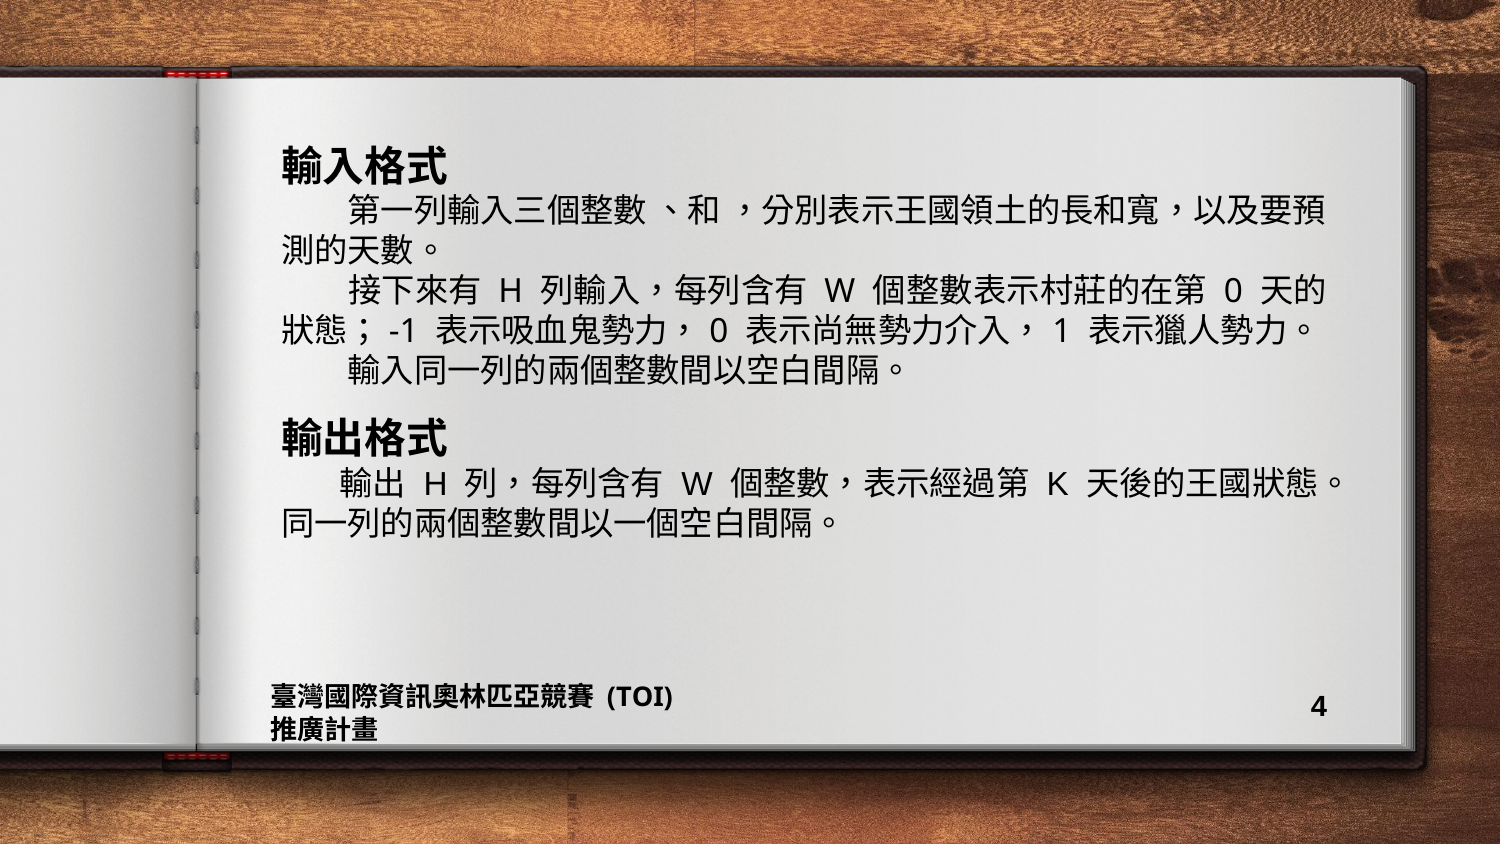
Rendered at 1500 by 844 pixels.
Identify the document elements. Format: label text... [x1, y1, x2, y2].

text_box 輸出格式 輸出 H 列，每列含有 W 個整數，表示經過第 K 天後的王國狀態。同一列的兩個整數間以一個空白間隔。 [266, 404, 1368, 596]
text_box 輸入格式 第一列輸入三個整數 、和 ，分別表示王國領土的長和寬，以及要預測的天數。 接下來有 H 列輸入，每列含有 W 個整數表示村莊的在第 0 天的狀態；-1 表示吸血鬼勢力，0 表示尚無勢力介入，1 表示獵人勢力。 輸入同一列的兩個整數間以空白間隔。 [266, 132, 1356, 404]
text_box 4 [1295, 672, 1386, 737]
